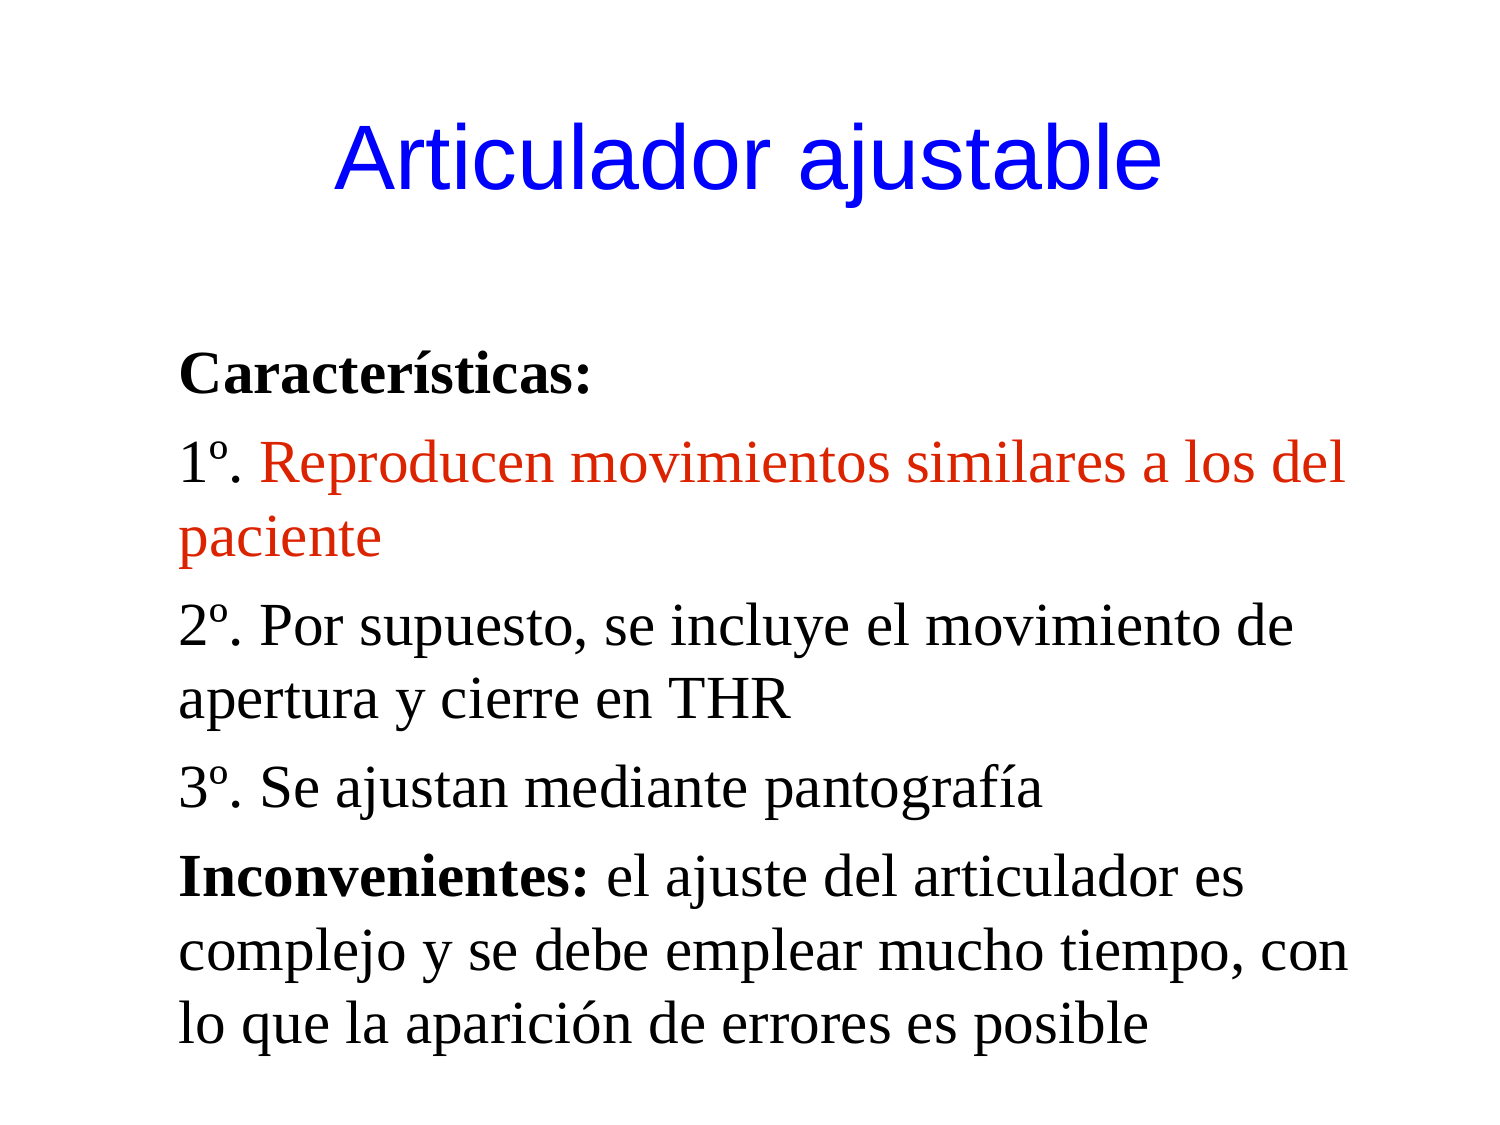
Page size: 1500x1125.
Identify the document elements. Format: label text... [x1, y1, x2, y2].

title Articulador ajustable [112, 68, 1388, 237]
list Características: 1º. Reproducen movimientos similares a los del paciente 2º. Por supuesto, se incluye el movimiento de apertura y cierre en THR 3º. Se ajustan mediante pantografía Inconvenientes: el ajuste del articulador es complejo y se debe emplear mucho tiempo, con lo que la aparición de errores es posible [112, 324, 1388, 1068]
